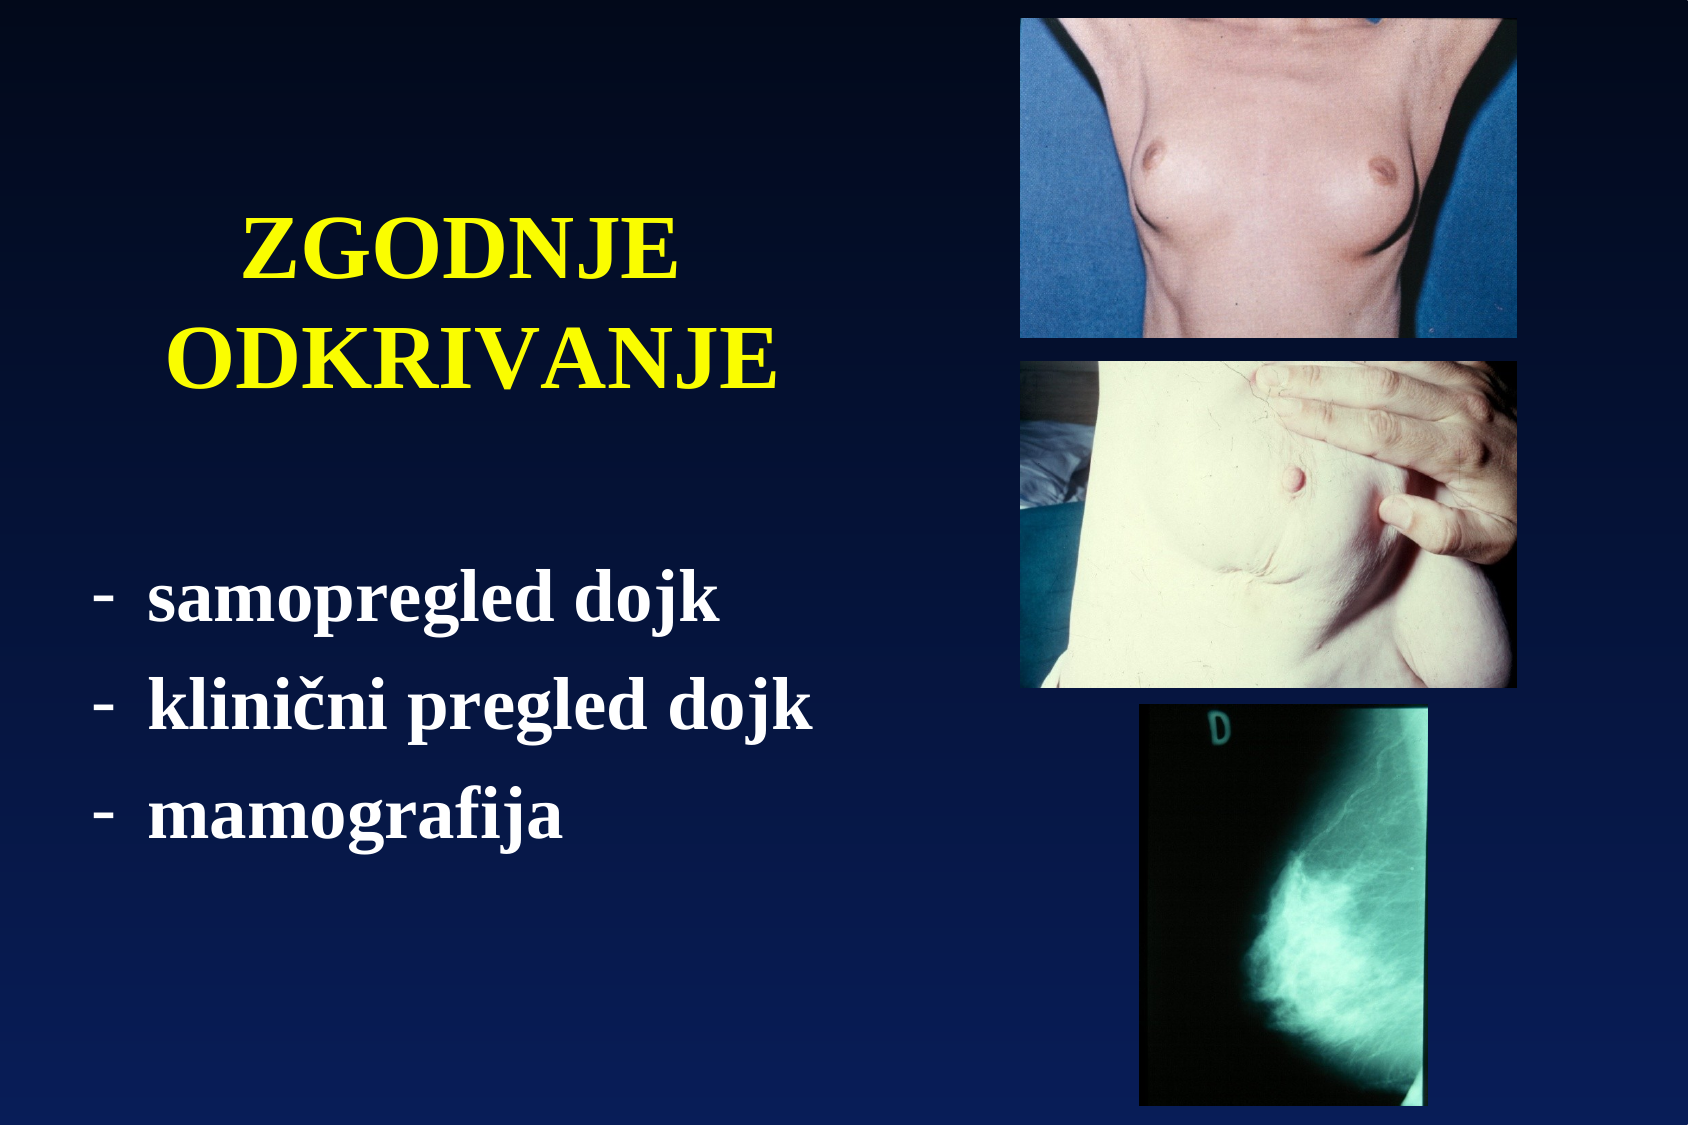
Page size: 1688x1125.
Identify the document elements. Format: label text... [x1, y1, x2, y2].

title ZGODNJE ODKRIVANJE [0, 148, 946, 445]
picture [1139, 704, 1428, 1106]
picture [1020, 361, 1517, 688]
list samopregled dojk klinični pregled dojk mamografija [76, 538, 868, 964]
picture [1020, 18, 1517, 338]
